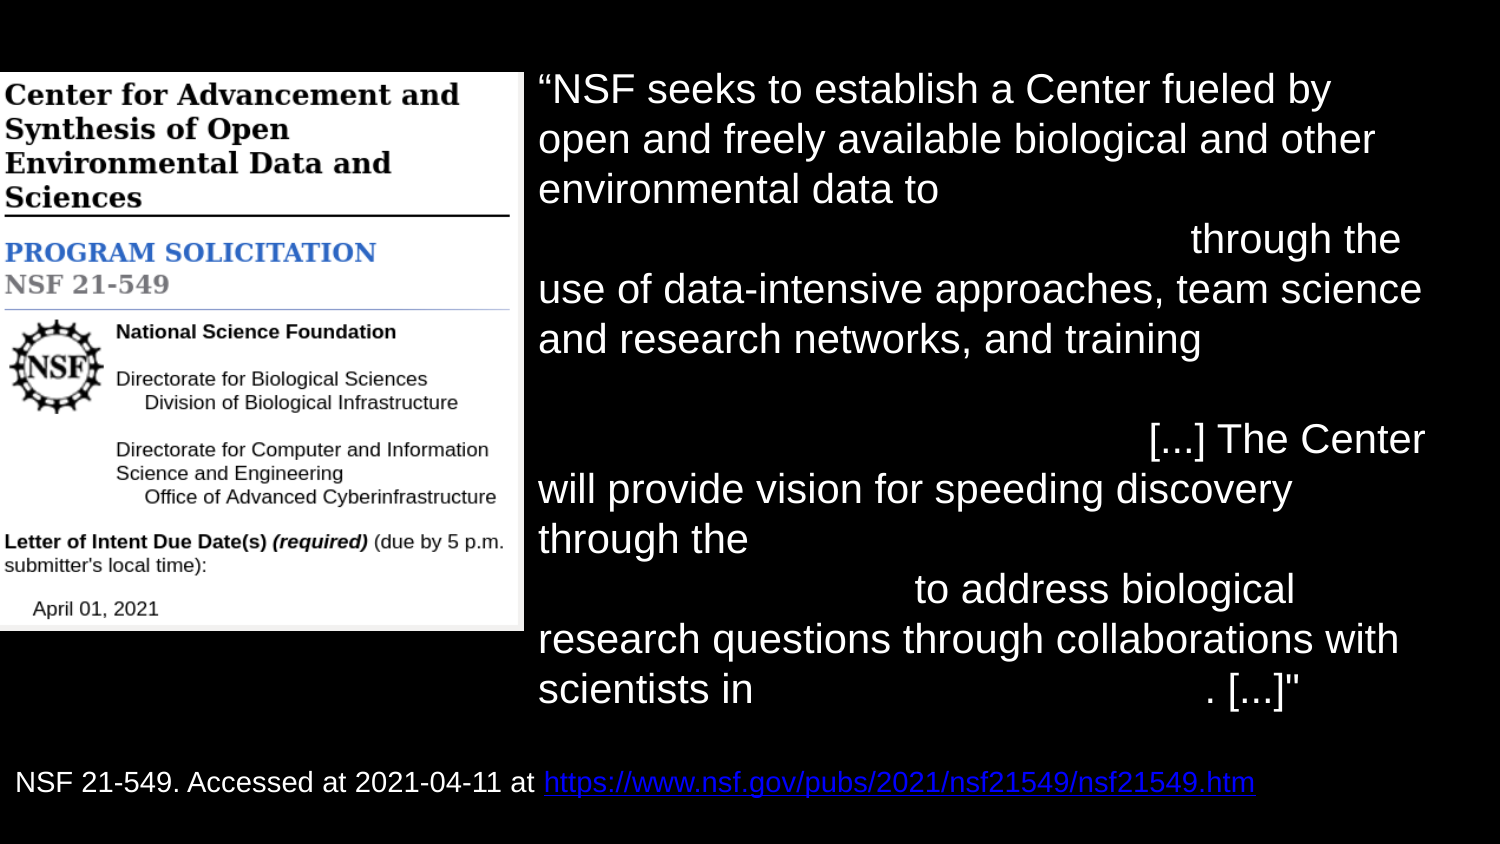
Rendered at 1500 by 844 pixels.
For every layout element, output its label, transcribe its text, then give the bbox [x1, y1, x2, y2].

picture [0, 72, 524, 631]
text_box NSF 21-549. Accessed at 2021-04-11 at https://www.nsf.gov/pubs/2021/nsf21549/nsf21549.htm [0, 713, 1500, 844]
text_box “NSF seeks to establish a Center fueled by open and freely available biological and other environmental data to catalyze novel scientific questions in environmental biology through the use of data-intensive approaches, team science and research networks, and training in the accession, management, analysis, visualization, and synthesis of large data sets. [...] The Center will provide vision for speeding discovery through the increased use of large, publicly accessible datasets to address biological research questions through collaborations with scientists in other related disciplines. [...]" [523, 46, 1451, 713]
